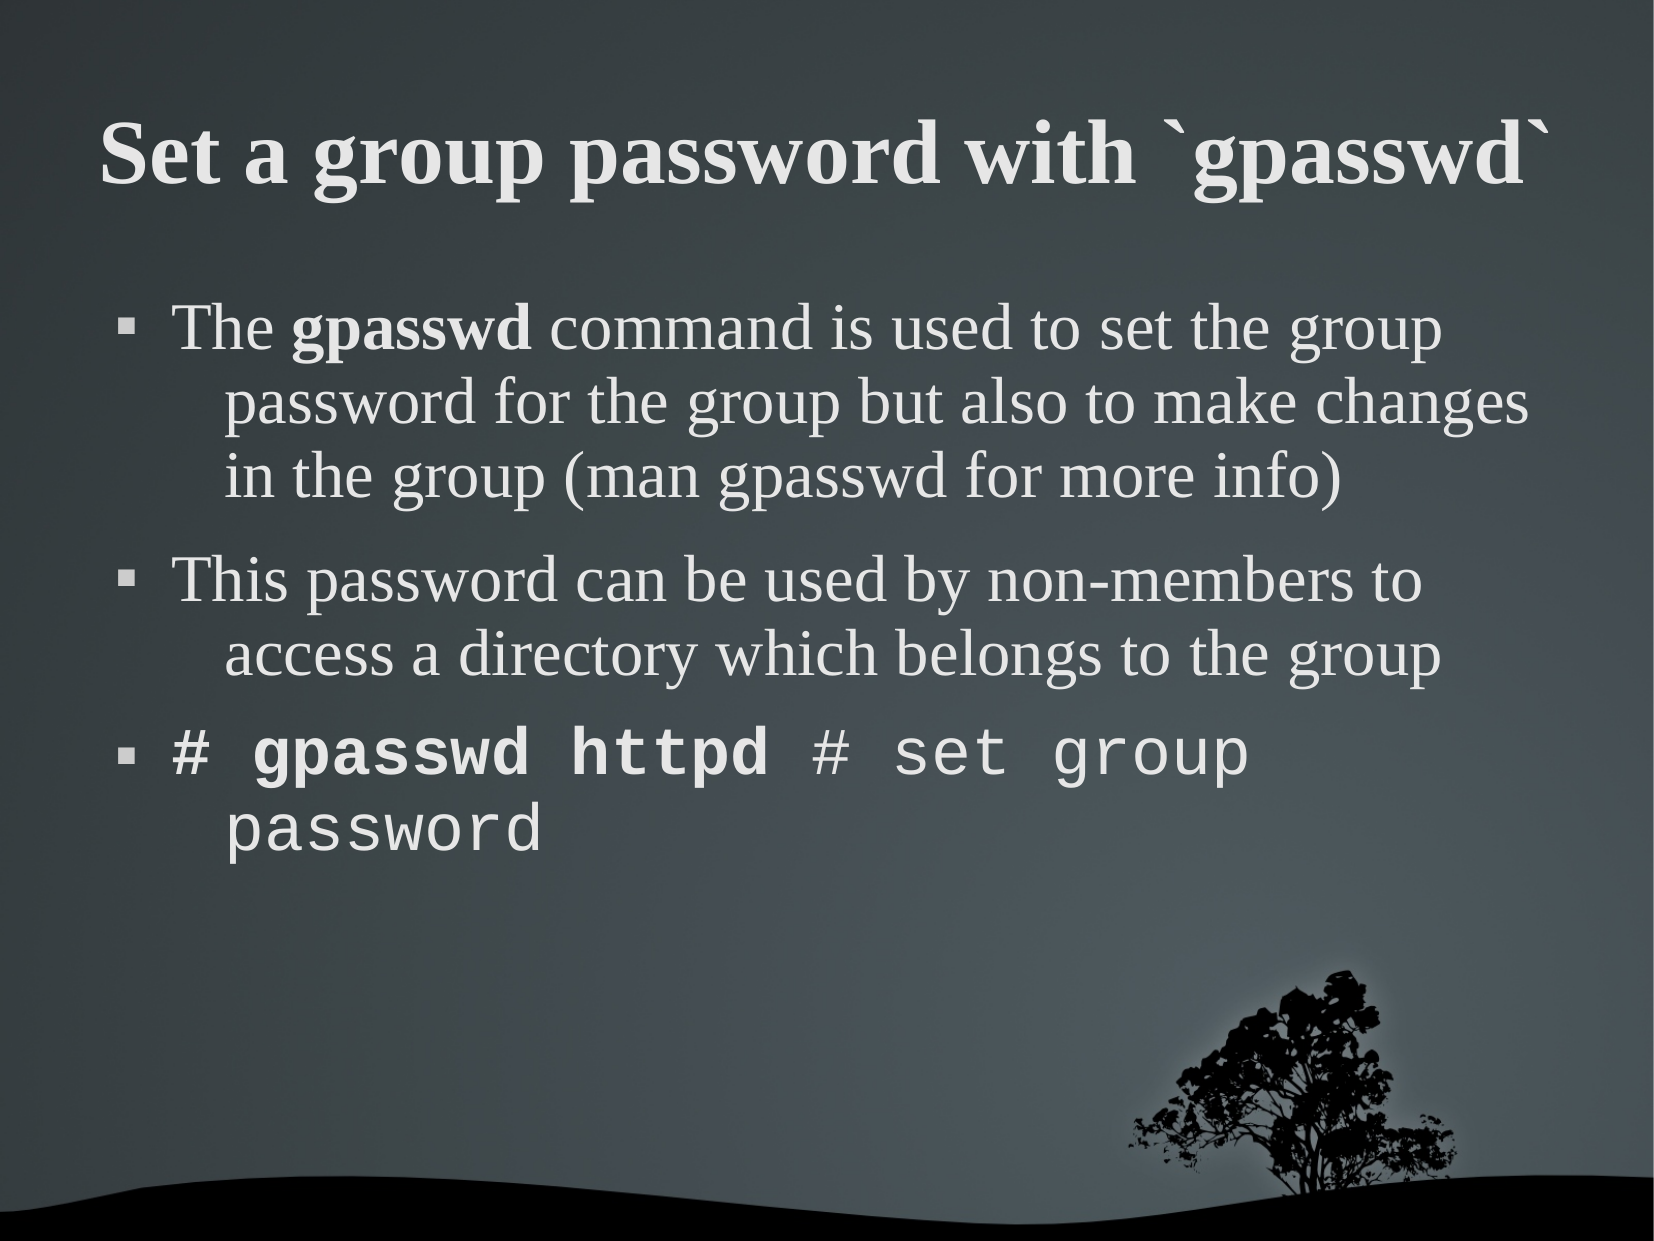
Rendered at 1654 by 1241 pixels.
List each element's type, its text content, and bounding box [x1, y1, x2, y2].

list The gpasswd command is used to set the group password for the group but also to make changes in the group (man gpasswd for more info) This password can be used by non-members to access a directory which belongs to the group # gpasswd httpd # set group password [82, 290, 1571, 1109]
title Set a group password with `gpasswd` [82, 33, 1571, 273]
picture [0, 0, 1654, 1241]
